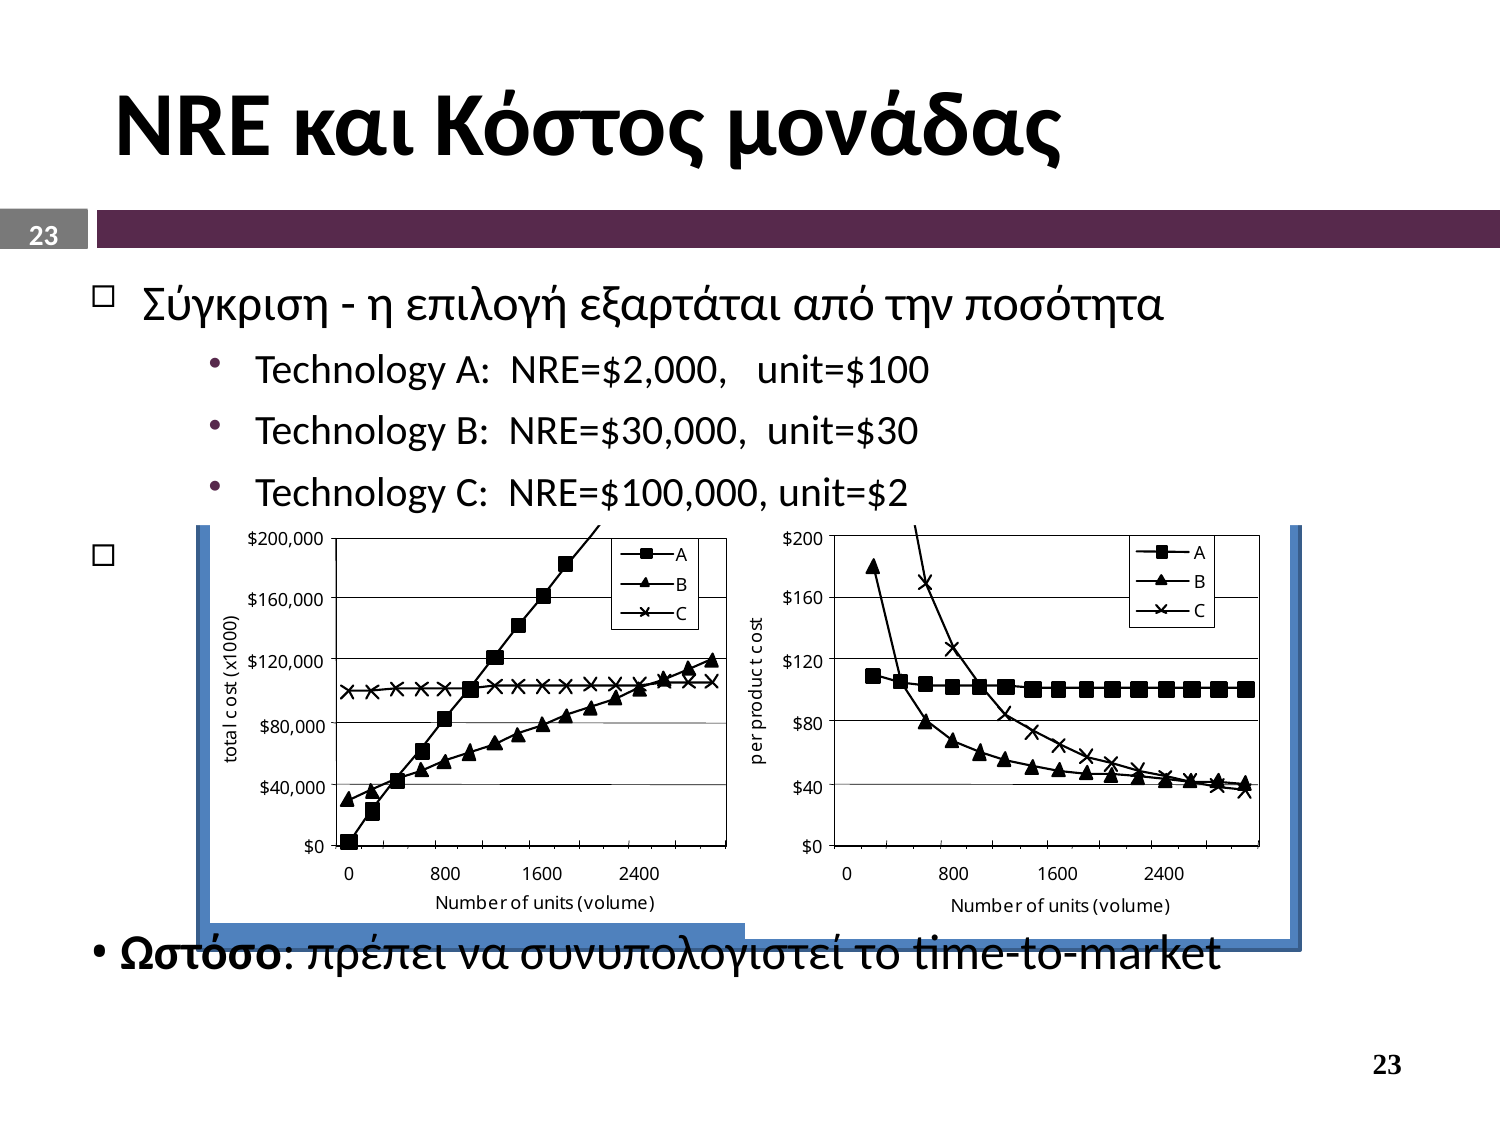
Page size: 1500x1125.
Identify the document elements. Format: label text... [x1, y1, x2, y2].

title NRE και Κόστος μονάδας [99, 37, 1438, 201]
chart [200, 526, 1298, 948]
text_box [0, 208, 88, 249]
text_box Ωστόσο: πρέπει να συνυπολογιστεί το time-to-market [75, 912, 1288, 989]
list Σύγκριση - η επιλογή εξαρτάται από την ποσότητα Technology A: NRE=$2,000, unit=$100 Technology B: NRE=$30,000, unit=$30 Technology C: NRE=$100,000, unit=$2 [75, 262, 1438, 526]
text_box [1312, 1025, 1463, 1101]
